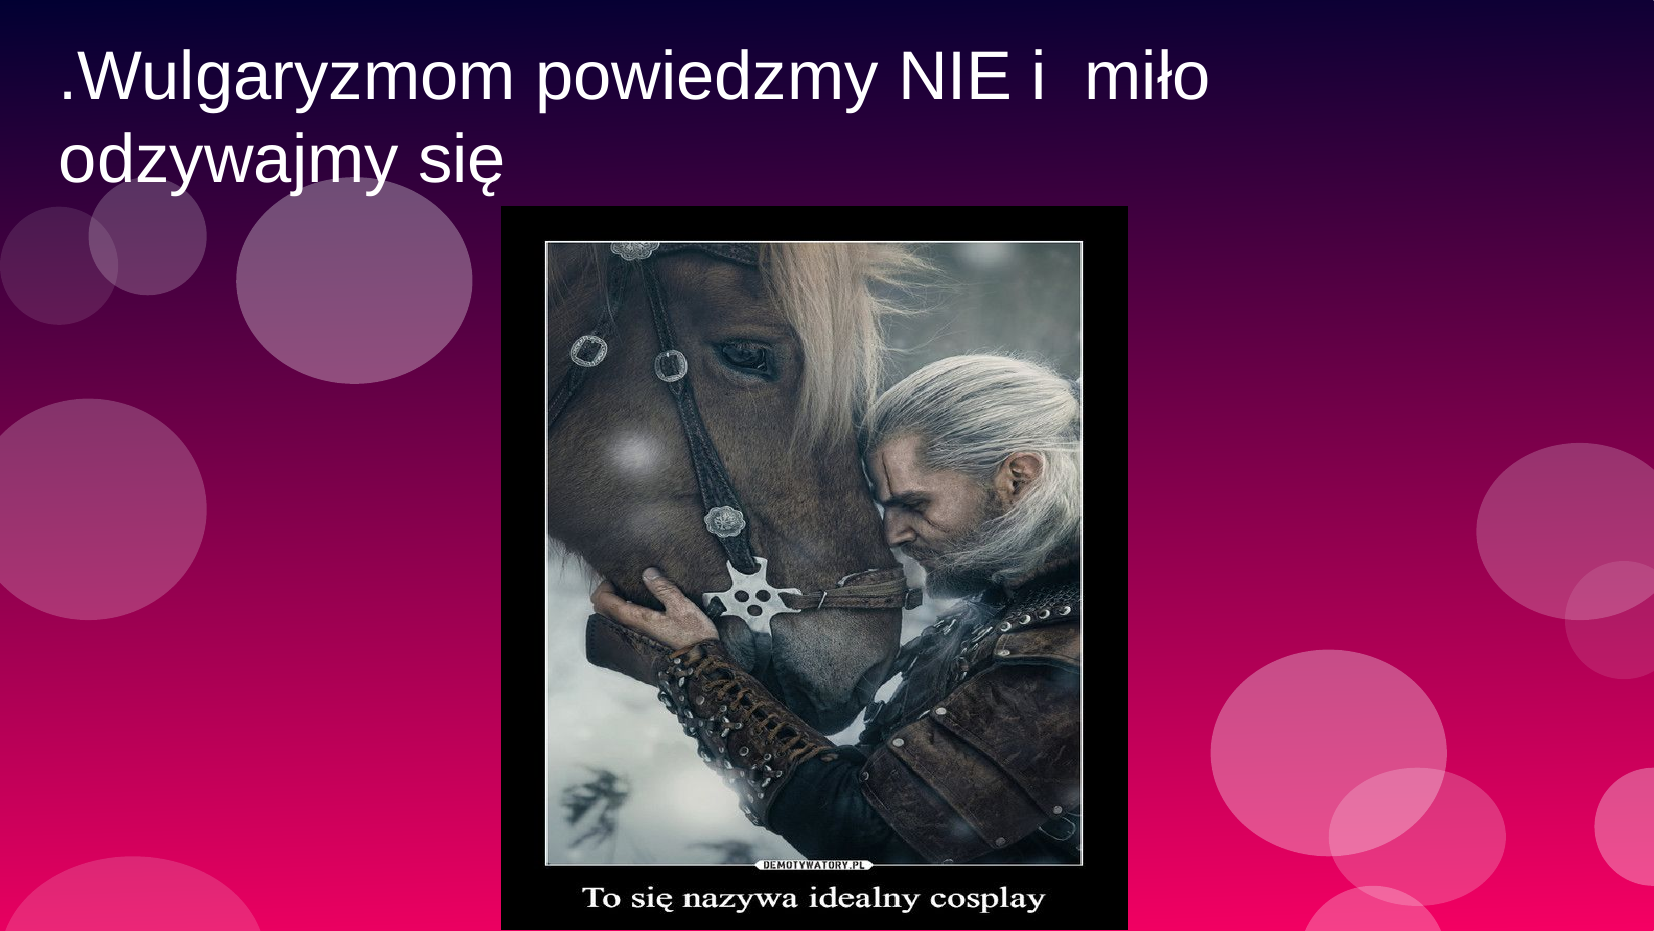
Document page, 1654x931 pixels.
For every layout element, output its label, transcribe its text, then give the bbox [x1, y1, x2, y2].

picture [501, 206, 1128, 930]
title .Wulgaryzmom powiedzmy NIE i miło odzywajmy się [59, 29, 1548, 198]
